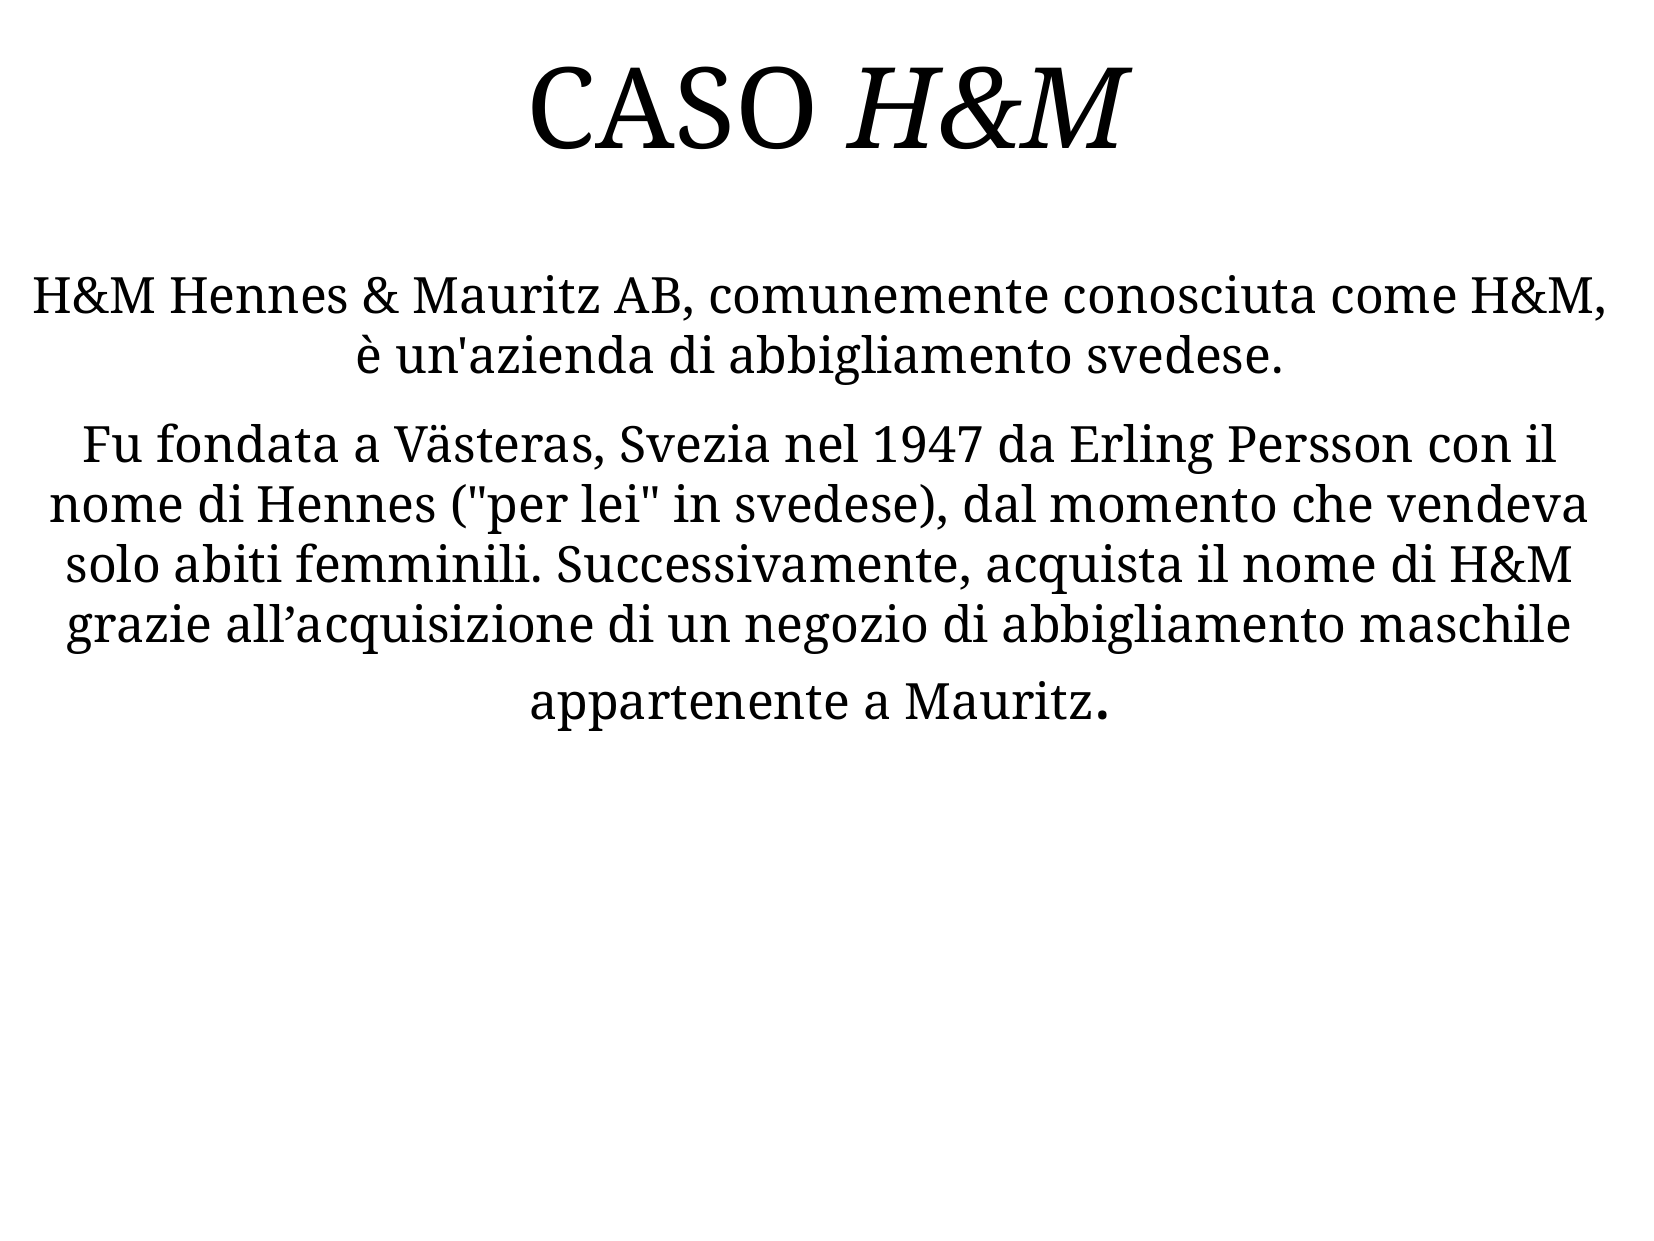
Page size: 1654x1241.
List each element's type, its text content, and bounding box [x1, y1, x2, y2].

title CASO H&M [82, 0, 1571, 208]
list H&M Hennes & Mauritz AB, comunemente conosciuta come H&M, è un'azienda di abbigliamento svedese. Fu fondata a Västeras, Svezia nel 1947 da Erling Persson con il nome di Hennes ("per lei" in svedese), dal momento che vendeva solo abiti femminili. Successivamente, acquista il nome di H&M grazie all’acquisizione di un negozio di abbigliamento maschile appartenente a Mauritz. [32, 263, 1622, 1148]
